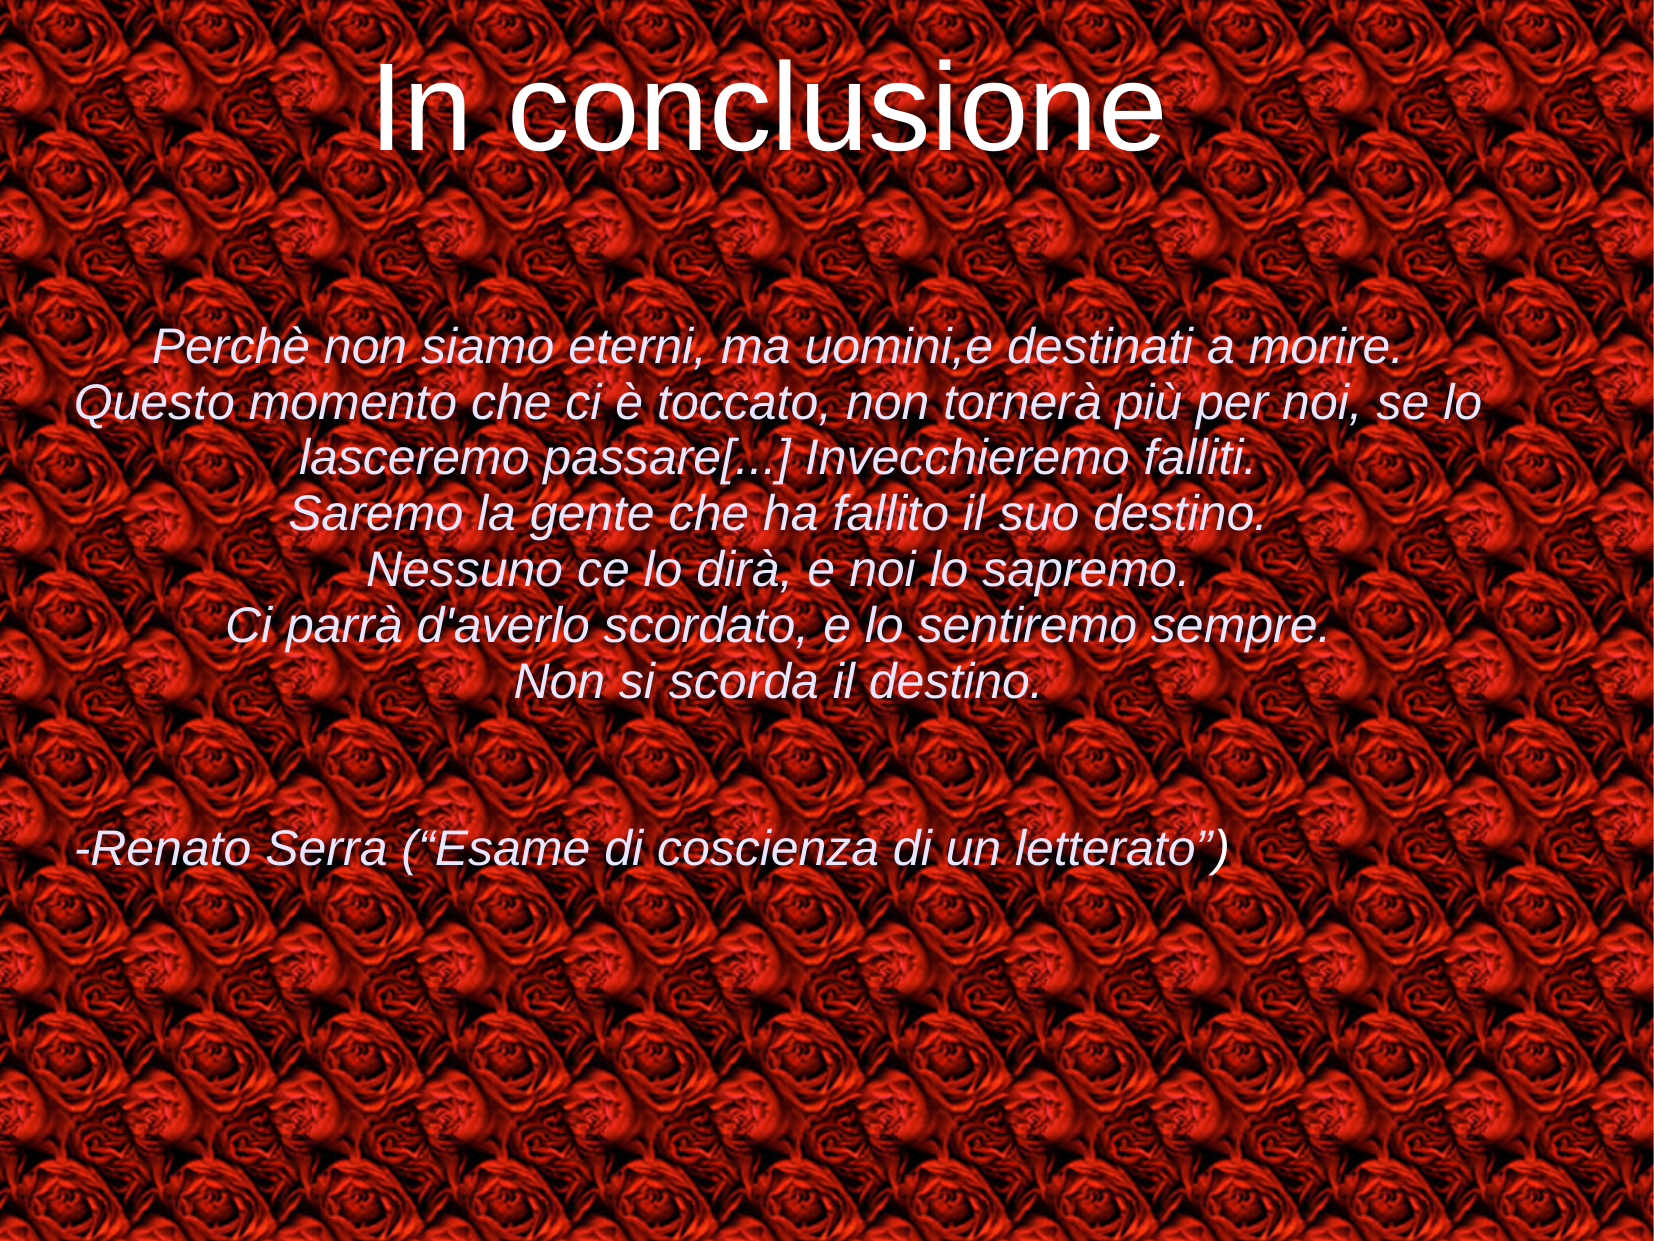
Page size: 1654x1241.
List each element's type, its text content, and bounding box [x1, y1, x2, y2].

text_box Perchè non siamo eterni, ma uomini,e destinati a morire. Questo momento che ci è toccato, non tornerà più per noi, se lo lasceremo passare[...] Invecchieremo falliti. Saremo la gente che ha fallito il suo destino. Nessuno ce lo dirà, e noi lo sapremo. Ci parrà d'averlo scordato, e lo sentiremo sempre. Non si scorda il destino. -Renato Serra (“Esame di coscienza di un letterato”) [59, 310, 1654, 975]
picture [0, 0, 1654, 1241]
text_box In conclusione [354, 29, 1184, 185]
